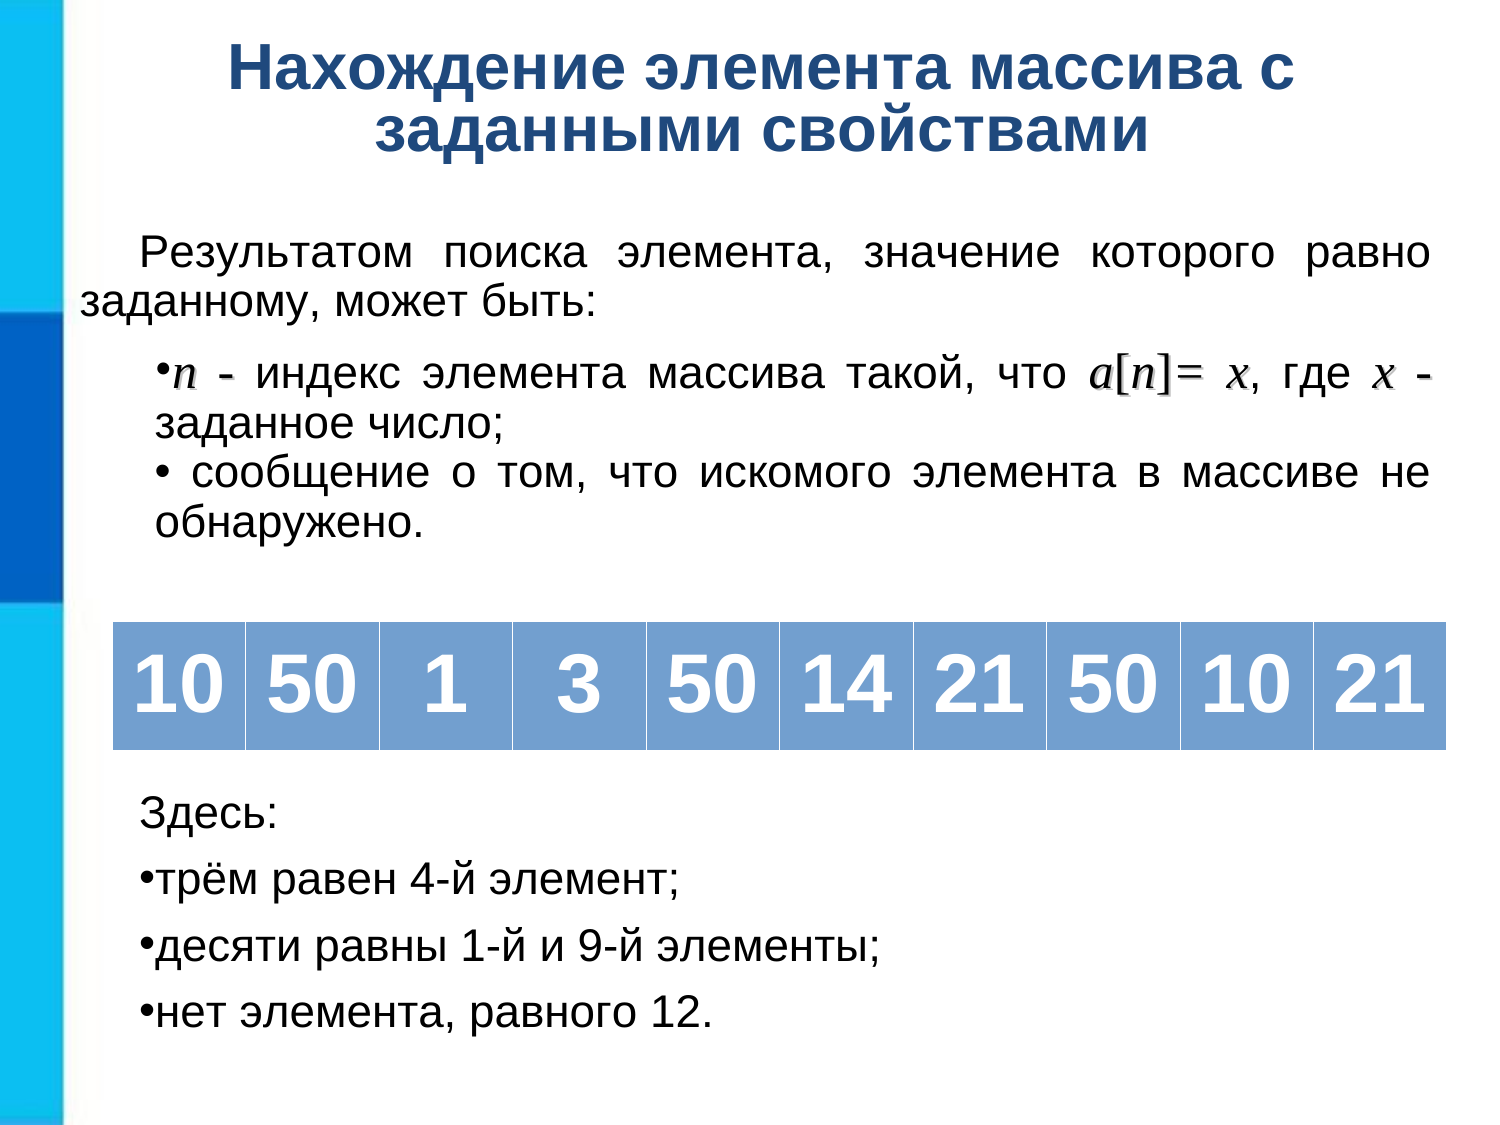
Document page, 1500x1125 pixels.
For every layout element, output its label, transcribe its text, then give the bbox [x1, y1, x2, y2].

table_header 10 [113, 622, 245, 750]
table_header 3 [513, 622, 646, 750]
picture [0, 0, 1500, 1125]
table_header 21 [1314, 622, 1446, 750]
table_header 21 [914, 622, 1046, 750]
text_box n - индекс элемента массива такой, что a[n]= x, где х - заданное число; сообщение о том, что искомого элемента в массиве не обнаружено. [64, 337, 1447, 555]
table_header 1 [380, 622, 512, 750]
table_header 10 [1181, 622, 1313, 750]
table_header 50 [1047, 622, 1180, 750]
text_box Результатом поиска элемента, значение которого равно заданному, может быть: [64, 219, 1447, 335]
table_header 14 [780, 622, 913, 750]
text_box Здесь: трём равен 4-й элемент; десяти равны 1-й и 9-й элементы; нет элемента, равного 12. [64, 774, 1447, 1045]
text_box Нахождение элемента массива с заданными свойствами [100, 30, 1426, 173]
table_header 50 [246, 622, 379, 750]
table_header 50 [647, 622, 779, 750]
